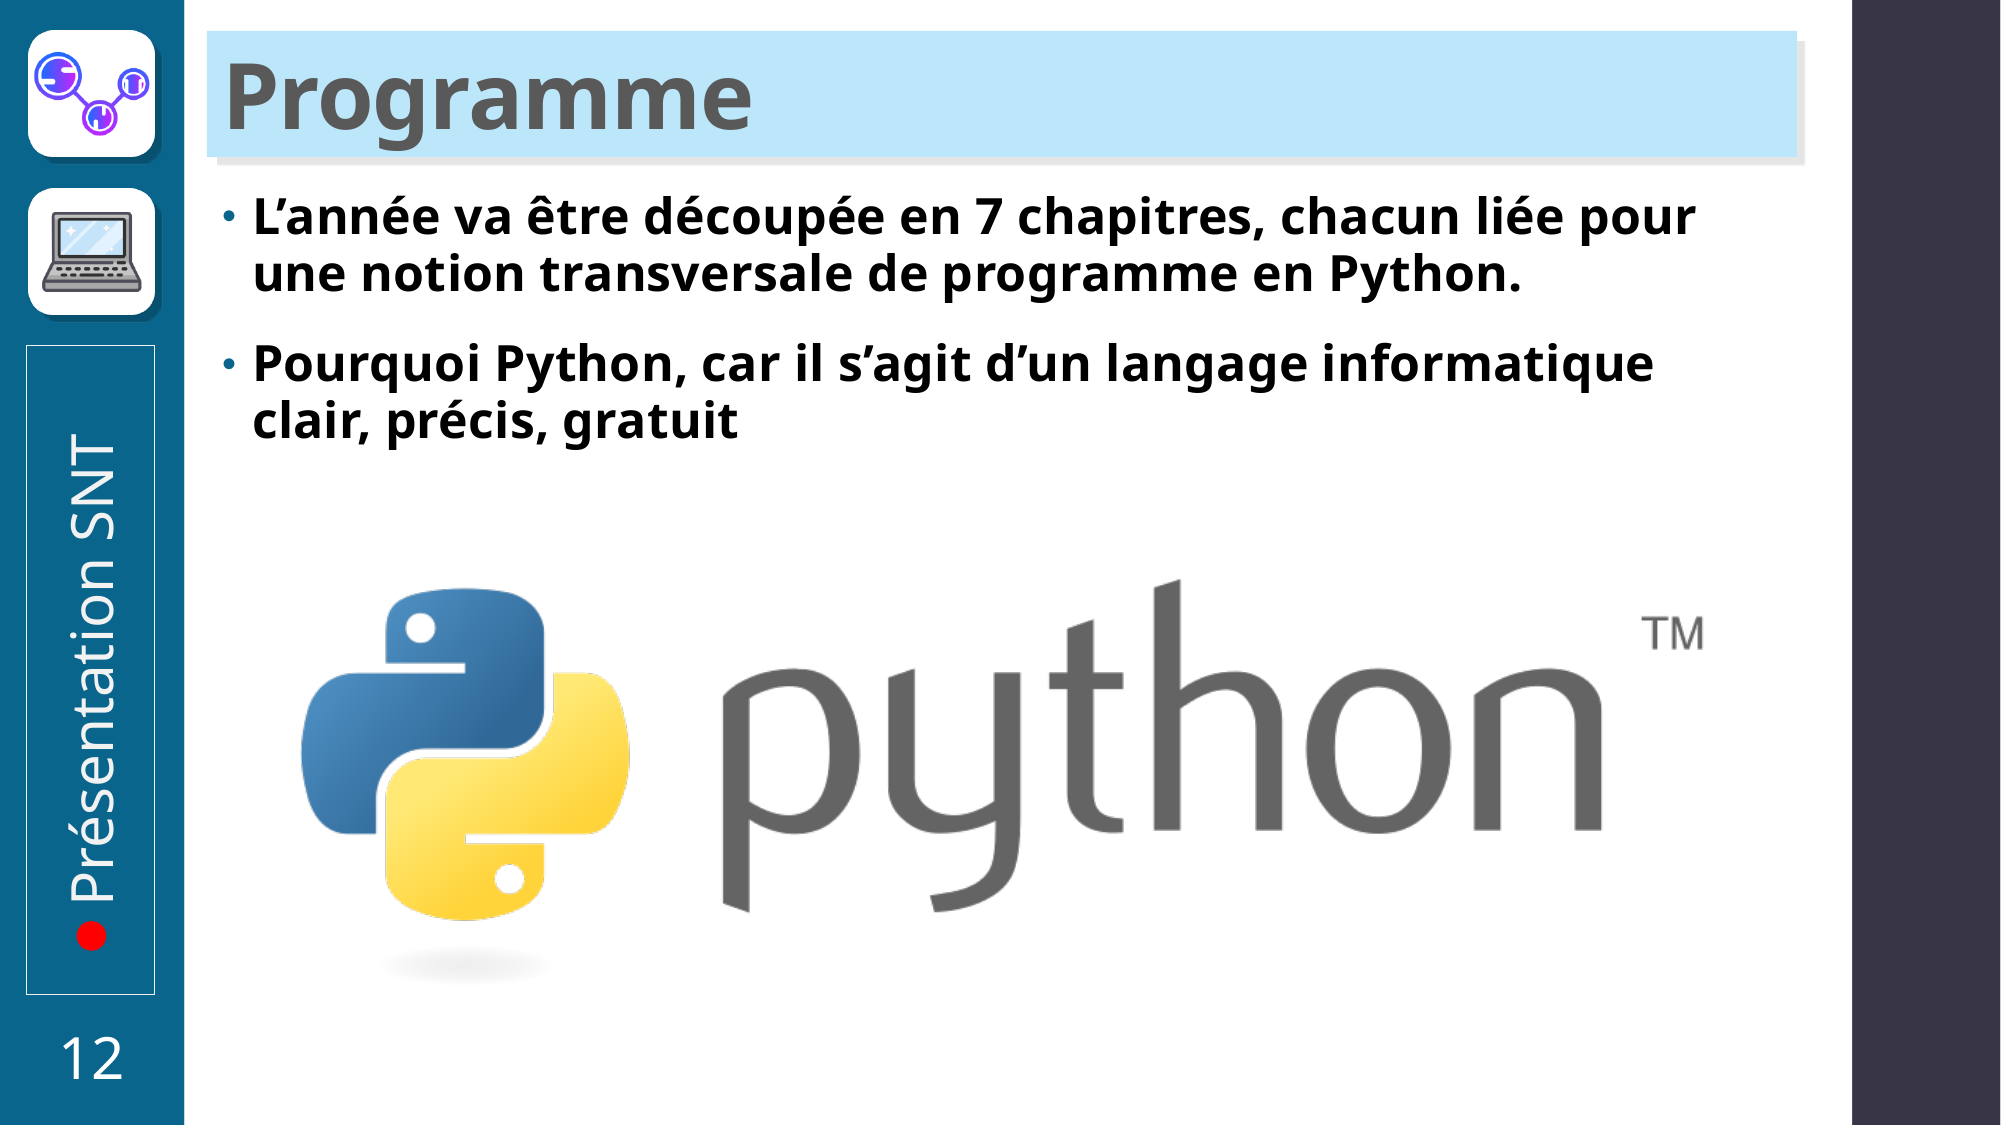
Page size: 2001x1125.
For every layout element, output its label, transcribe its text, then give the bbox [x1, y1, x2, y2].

picture [285, 570, 1719, 995]
list L’année va être découpée en 7 chapitres, chacun liée pour une notion transversale de programme en Python. Pourquoi Python, car il s’agit d’un langage informatique clair, précis, gratuit [206, 181, 1797, 1110]
picture [29, 31, 154, 156]
slide_number <numéro> [28, 1012, 155, 1110]
picture [29, 189, 154, 314]
footer Présentation SNT [26, 345, 155, 995]
title Programme [206, 30, 1797, 157]
